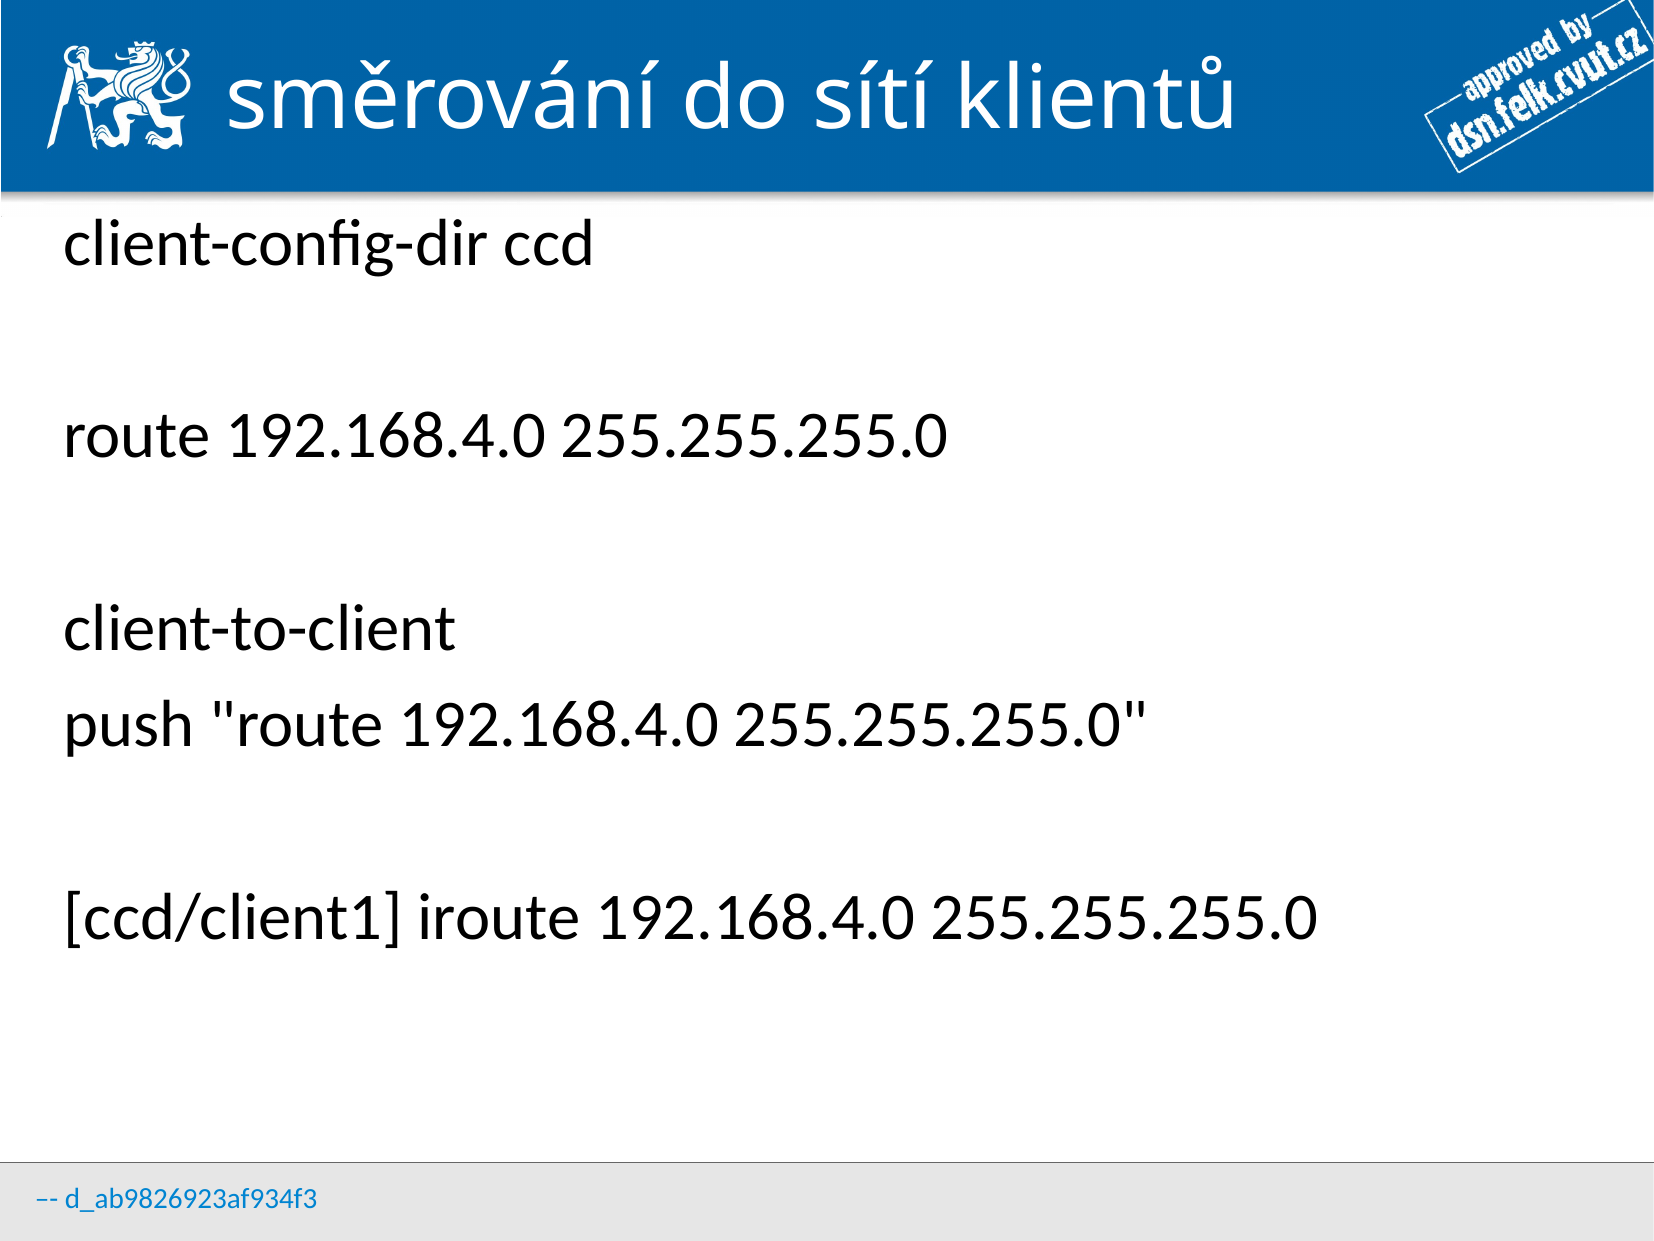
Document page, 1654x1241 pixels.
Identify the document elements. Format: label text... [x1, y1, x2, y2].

picture [1, 0, 1654, 217]
list client-config-dir ccd route 192.168.4.0 255.255.255.0 client-to-client push "route 192.168.4.0 255.255.255.0" [ccd/client1] iroute 192.168.4.0 255.255.255.0 [63, 215, 1596, 1079]
title směrování do sítí klientů [225, 0, 1426, 188]
